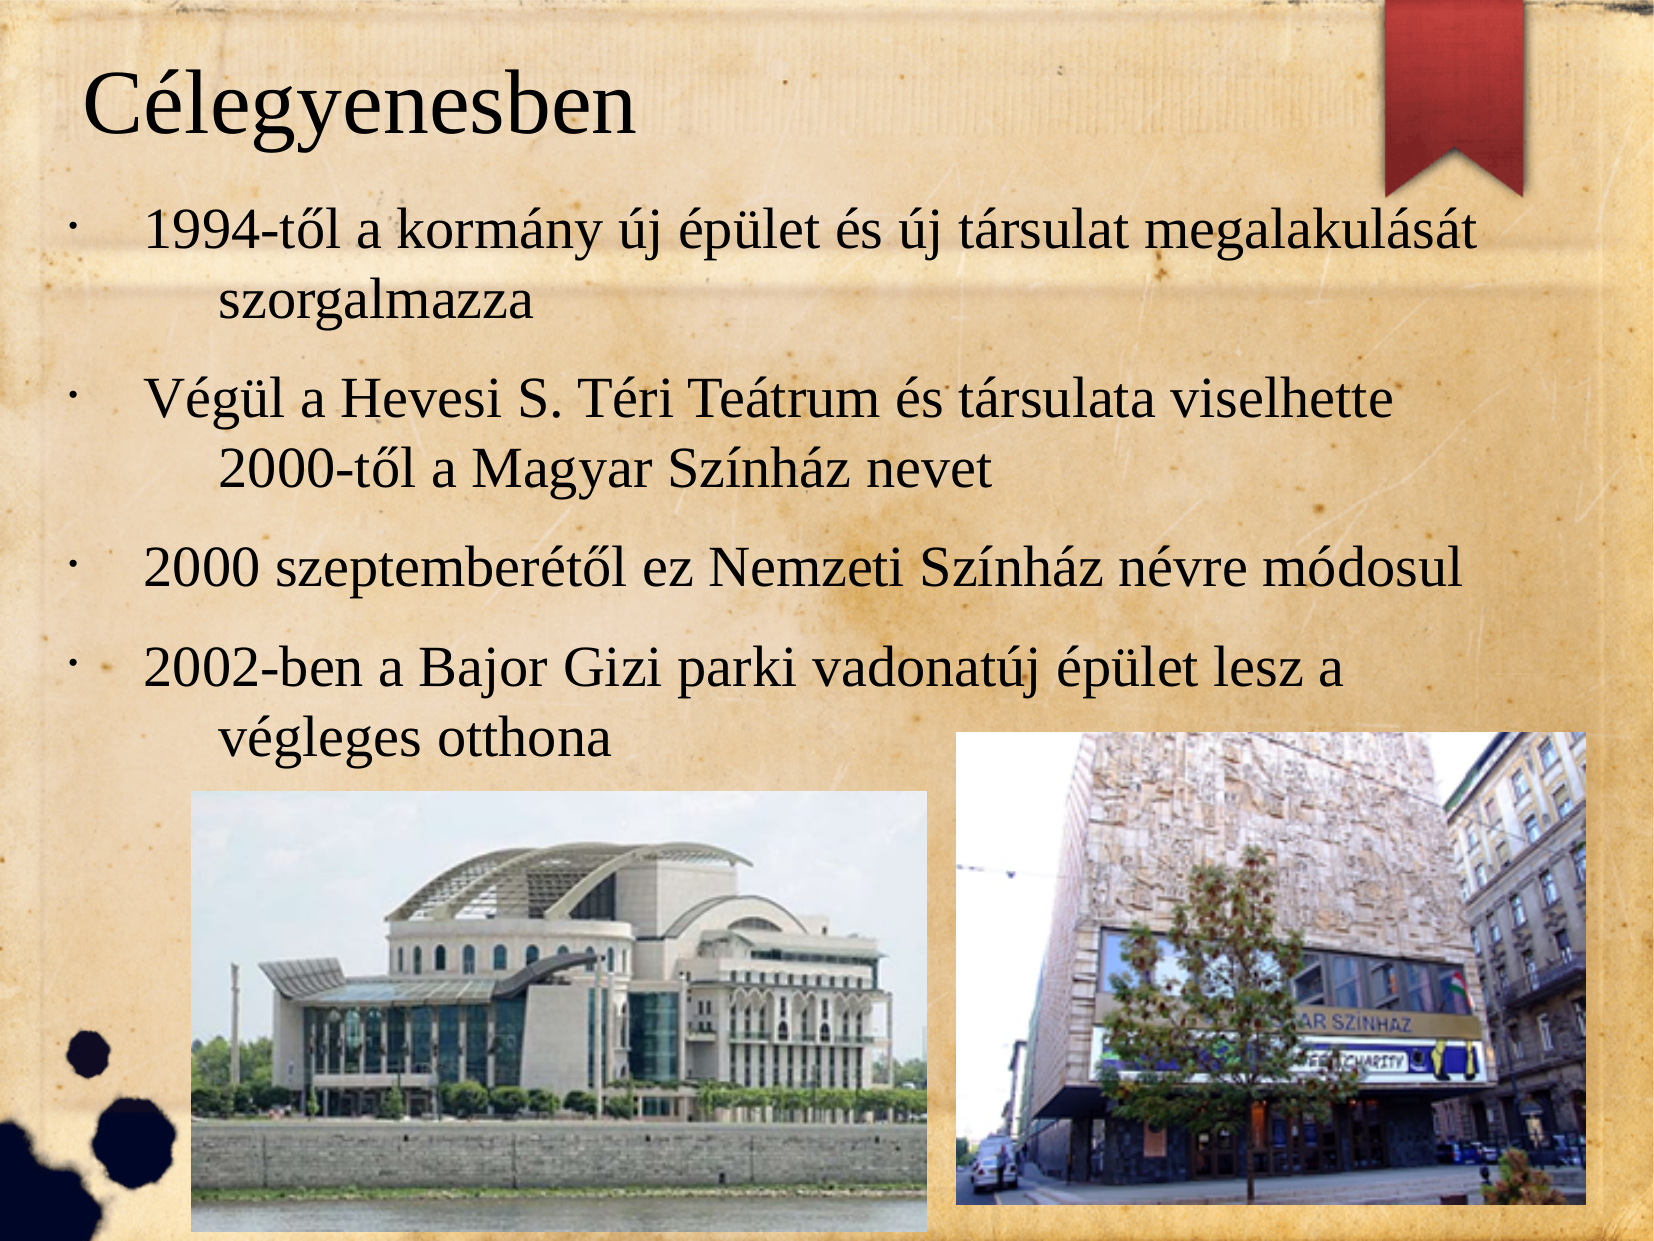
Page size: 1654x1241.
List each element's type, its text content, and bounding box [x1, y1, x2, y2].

picture [956, 732, 1586, 1205]
picture [191, 910, 927, 1232]
list 1994-től a kormány új épület és új társulat megalakulását szorgalmazza Végül a Hevesi S. Téri Teátrum és társulata viselhette 2000-től a Magyar Színház nevet 2000 szeptemberétől ez Nemzeti Színház névre módosul 2002-ben a Bajor Gizi parki vadonatúj épület lesz a végleges otthona [68, 190, 1524, 910]
title Célegyenesben [82, 3, 1347, 190]
